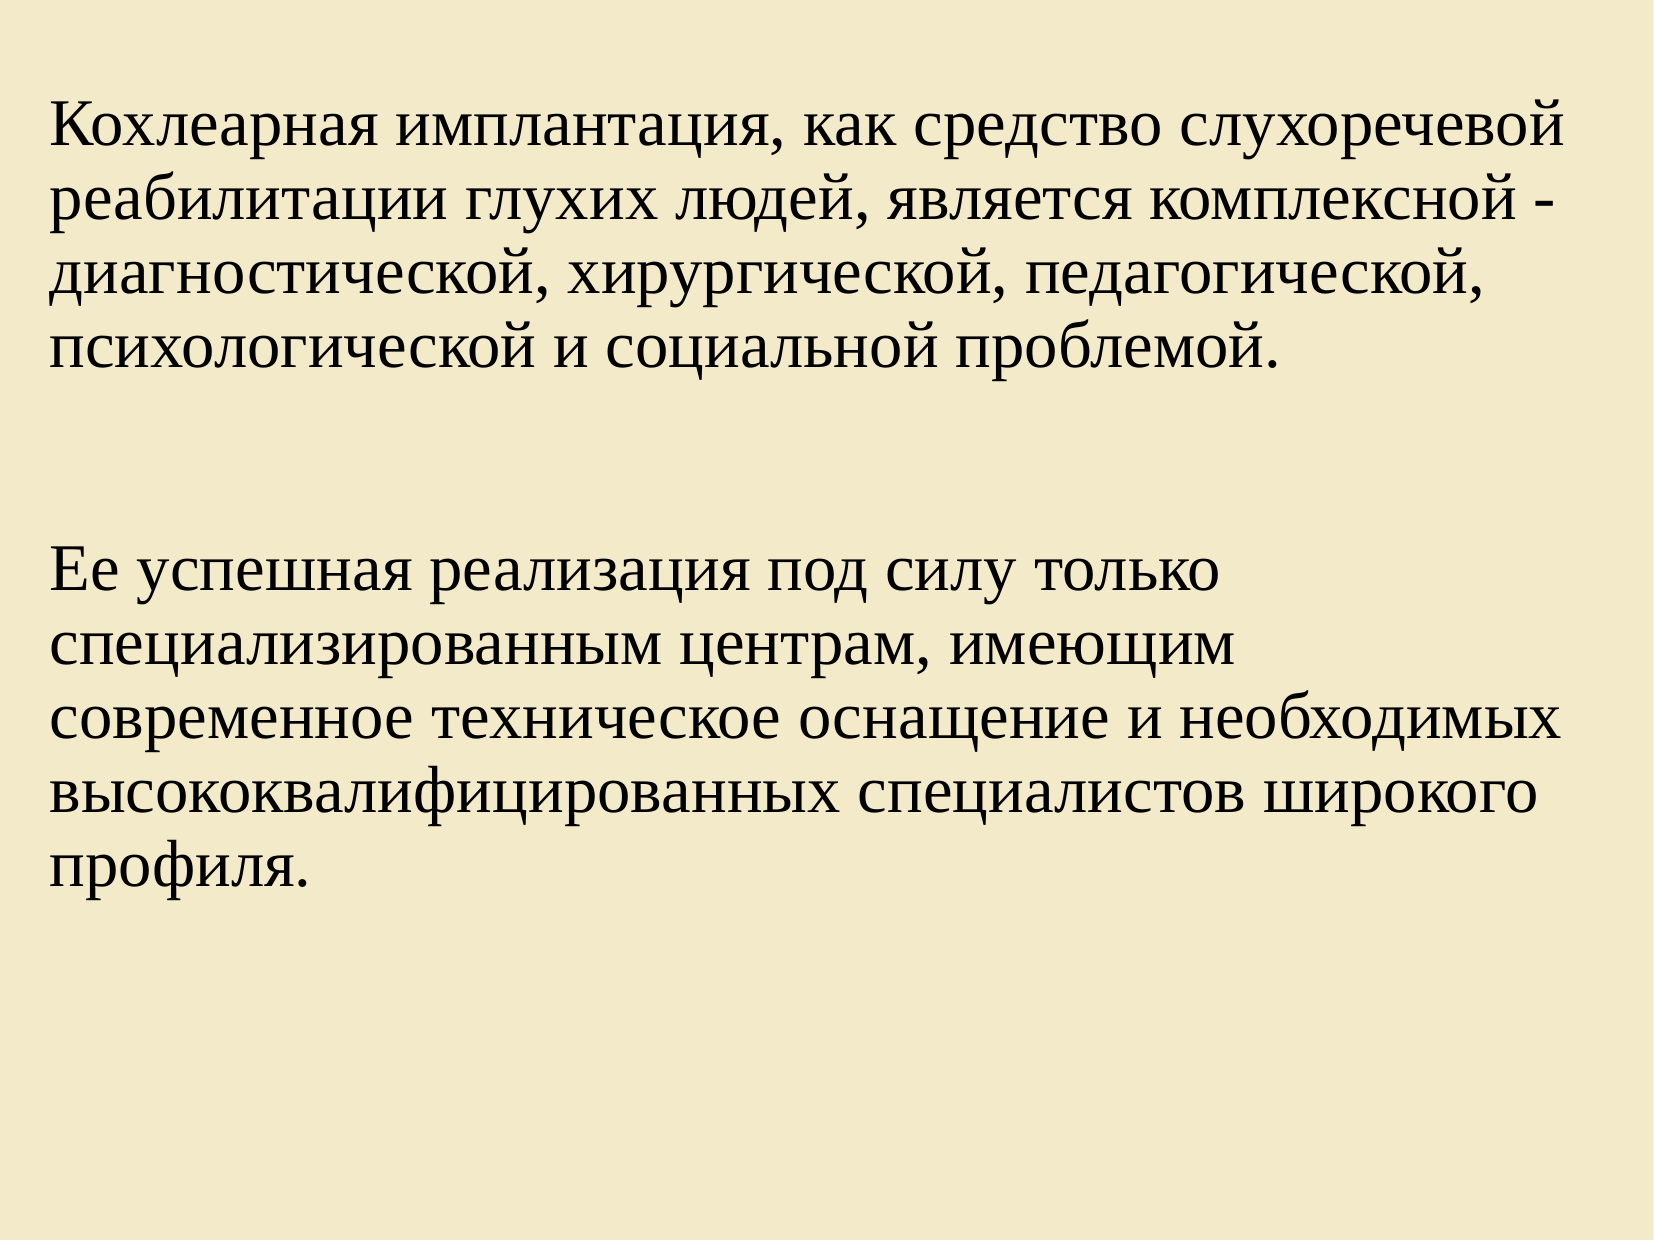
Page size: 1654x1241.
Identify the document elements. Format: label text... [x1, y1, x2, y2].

text_box Кохлеарная имплантация, как средство слухоречевой реабилитации глухих людей, является комплексной - диагностической, хирургической, педагогической, психологической и социальной проблемой. Ее успешная реализация под силу только специализированным центрам, имеющим современное техническое оснащение и необходимых высококвалифицированных специалистов широкого профиля. [34, 78, 1604, 1157]
